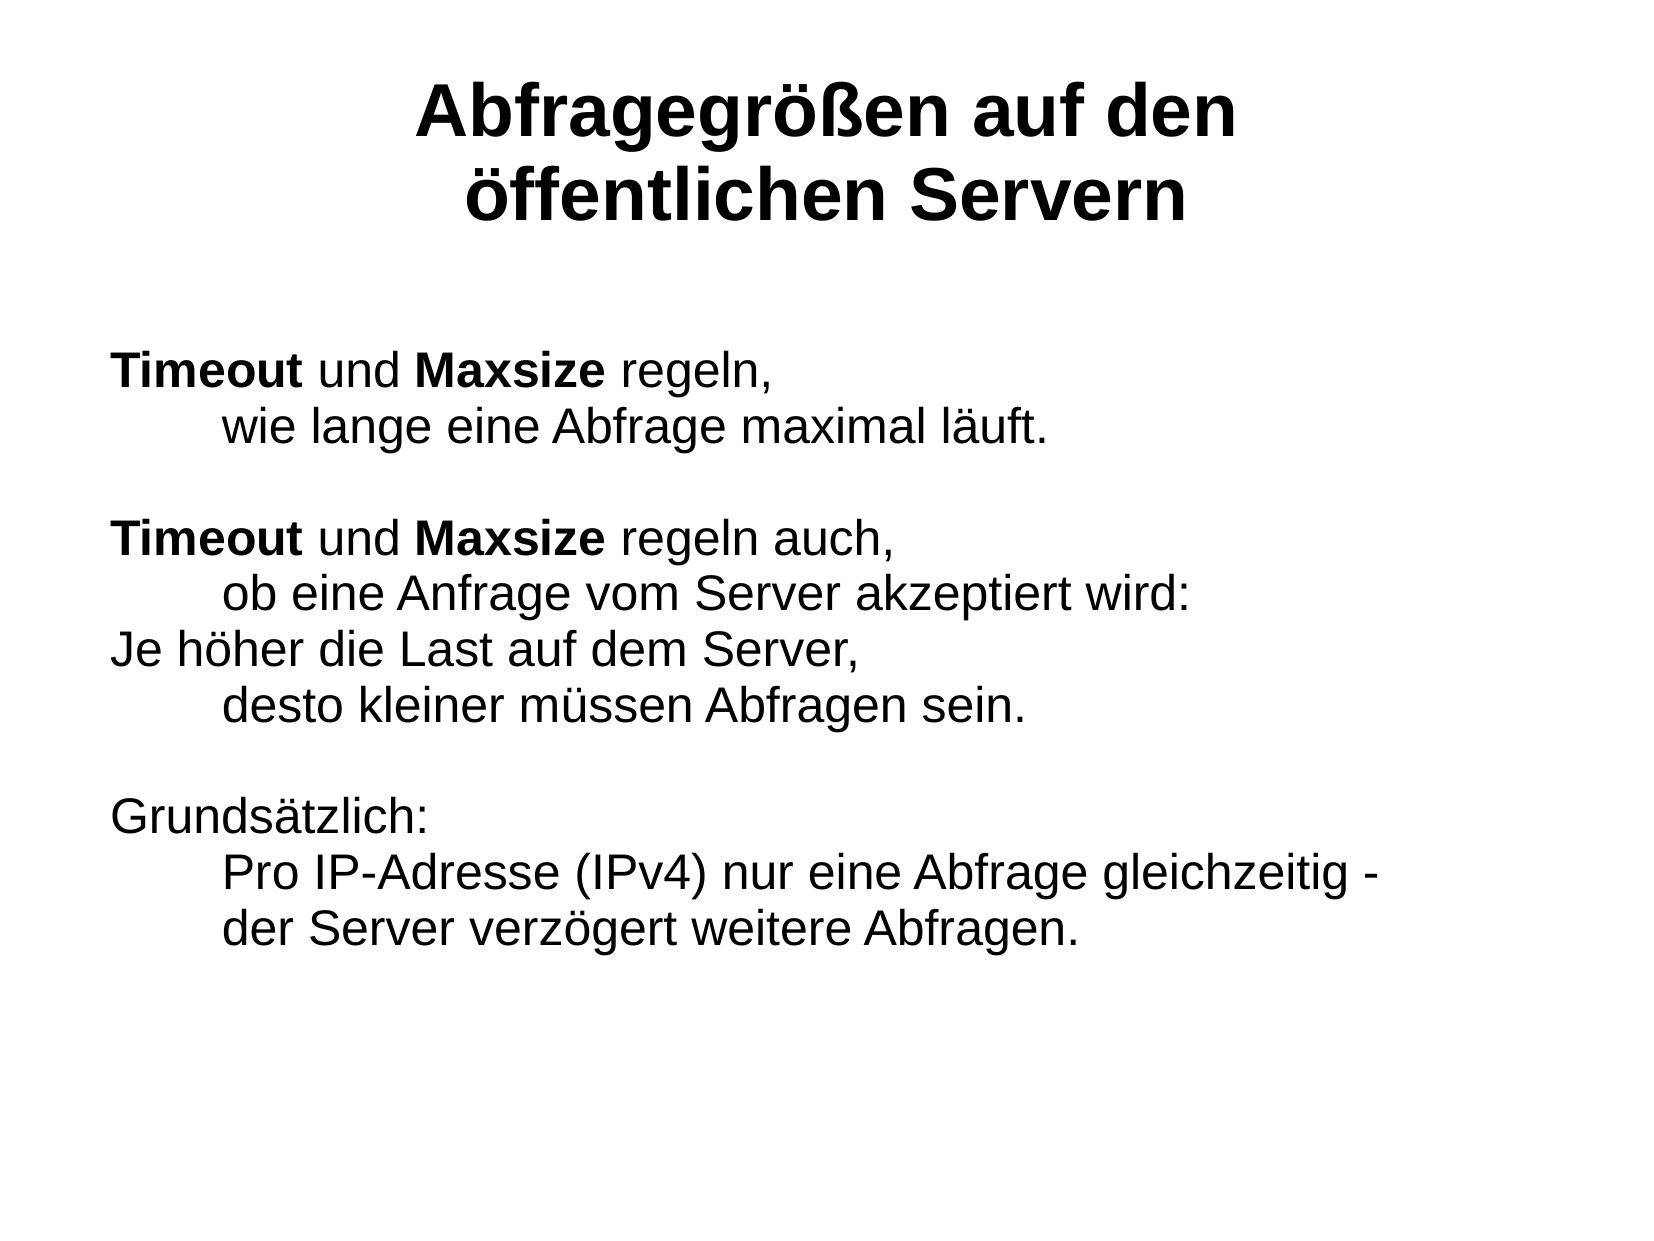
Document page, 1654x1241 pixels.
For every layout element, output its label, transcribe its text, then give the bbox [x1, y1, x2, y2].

text_box Timeout und Maxsize regeln, wie lange eine Abfrage maximal läuft. Timeout und Maxsize regeln auch, ob eine Anfrage vom Server akzeptiert wird: Je höher die Last auf dem Server, desto kleiner müssen Abfragen sein. Grundsätzlich: Pro IP-Adresse (IPv4) nur eine Abfrage gleichzeitig - der Server verzögert weitere Abfragen. [95, 335, 1592, 1019]
text_box Abfragegrößen auf den öffentlichen Servern [399, 61, 1254, 244]
